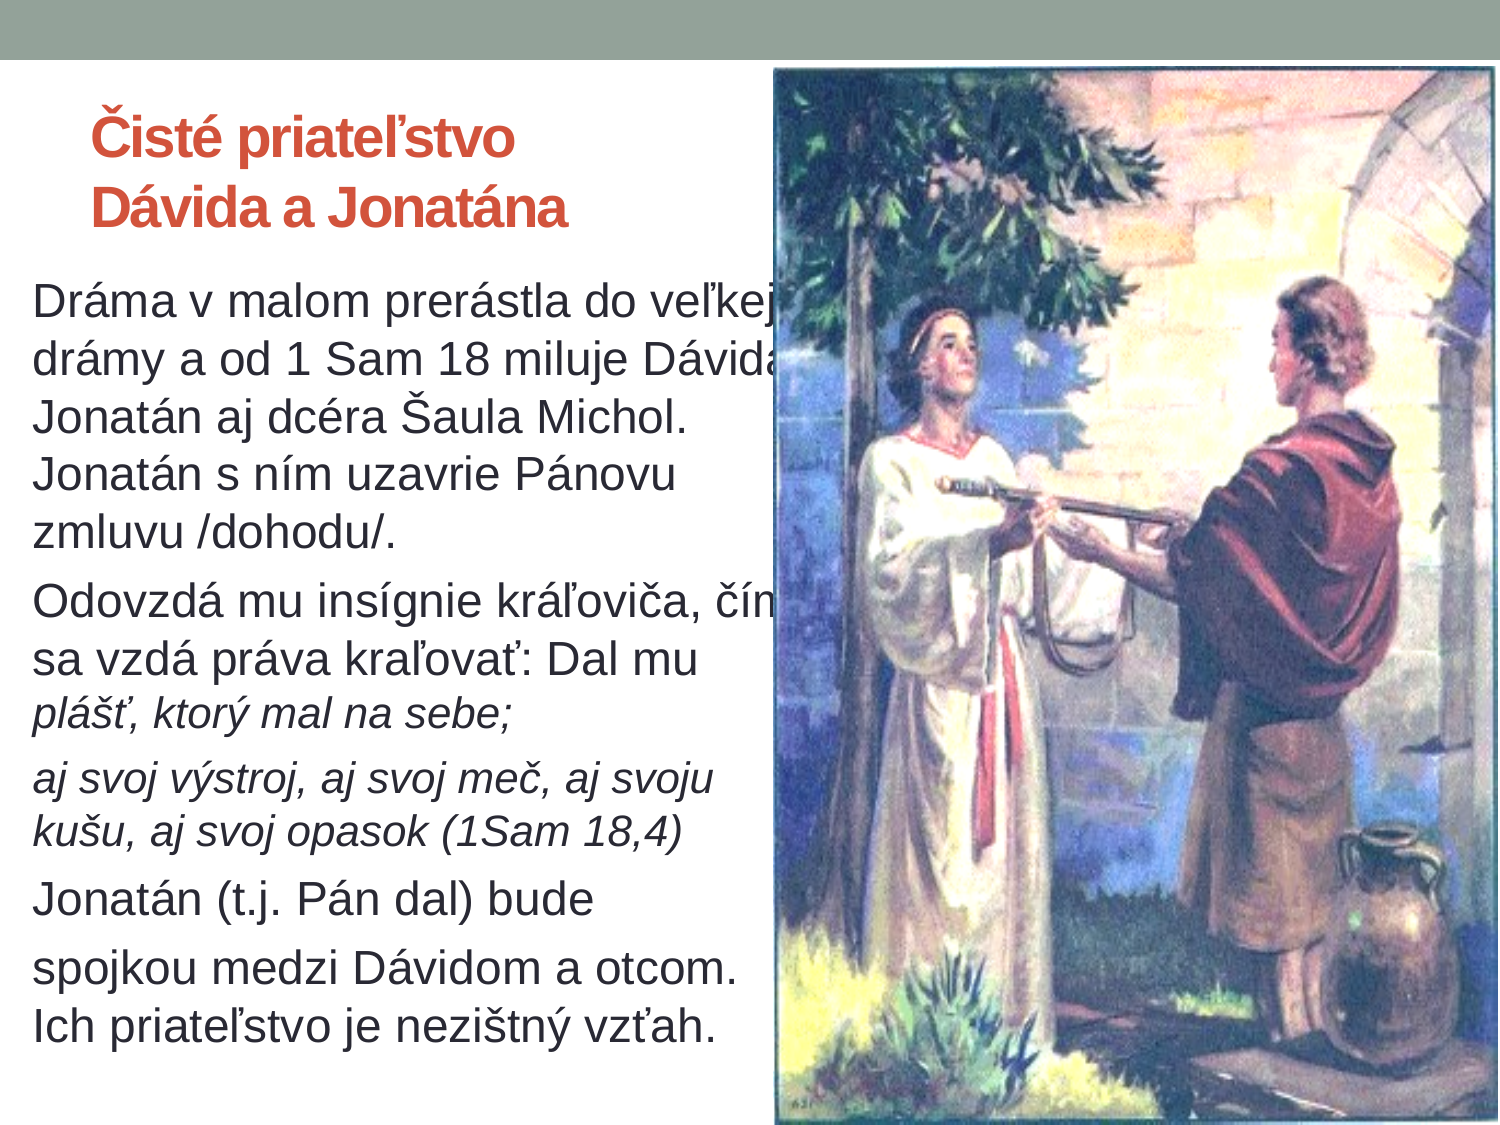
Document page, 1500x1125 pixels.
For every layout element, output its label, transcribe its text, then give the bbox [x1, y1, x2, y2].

list Dráma v malom prerástla do veľkej drámy a od 1 Sam 18 miluje Dávida Jonatán aj dcéra Šaula Michol. Jonatán s ním uzavrie Pánovu zmluvu /dohodu/. Odovzdá mu insígnie kráľoviča, čím sa vzdá práva kraľovať: Dal mu plášť, ktorý mal na sebe; aj svoj výstroj, aj svoj meč, aj svoju kušu, aj svoj opasok (1Sam 18,4) Jonatán (t.j. Pán dal) bude spojkou medzi Dávidom a otcom. Ich priateľstvo je nezištný vzťah. [17, 262, 773, 1063]
title Čisté priateľstvo Dávida a Jonatána [75, 87, 762, 251]
picture [773, 66, 1498, 1125]
